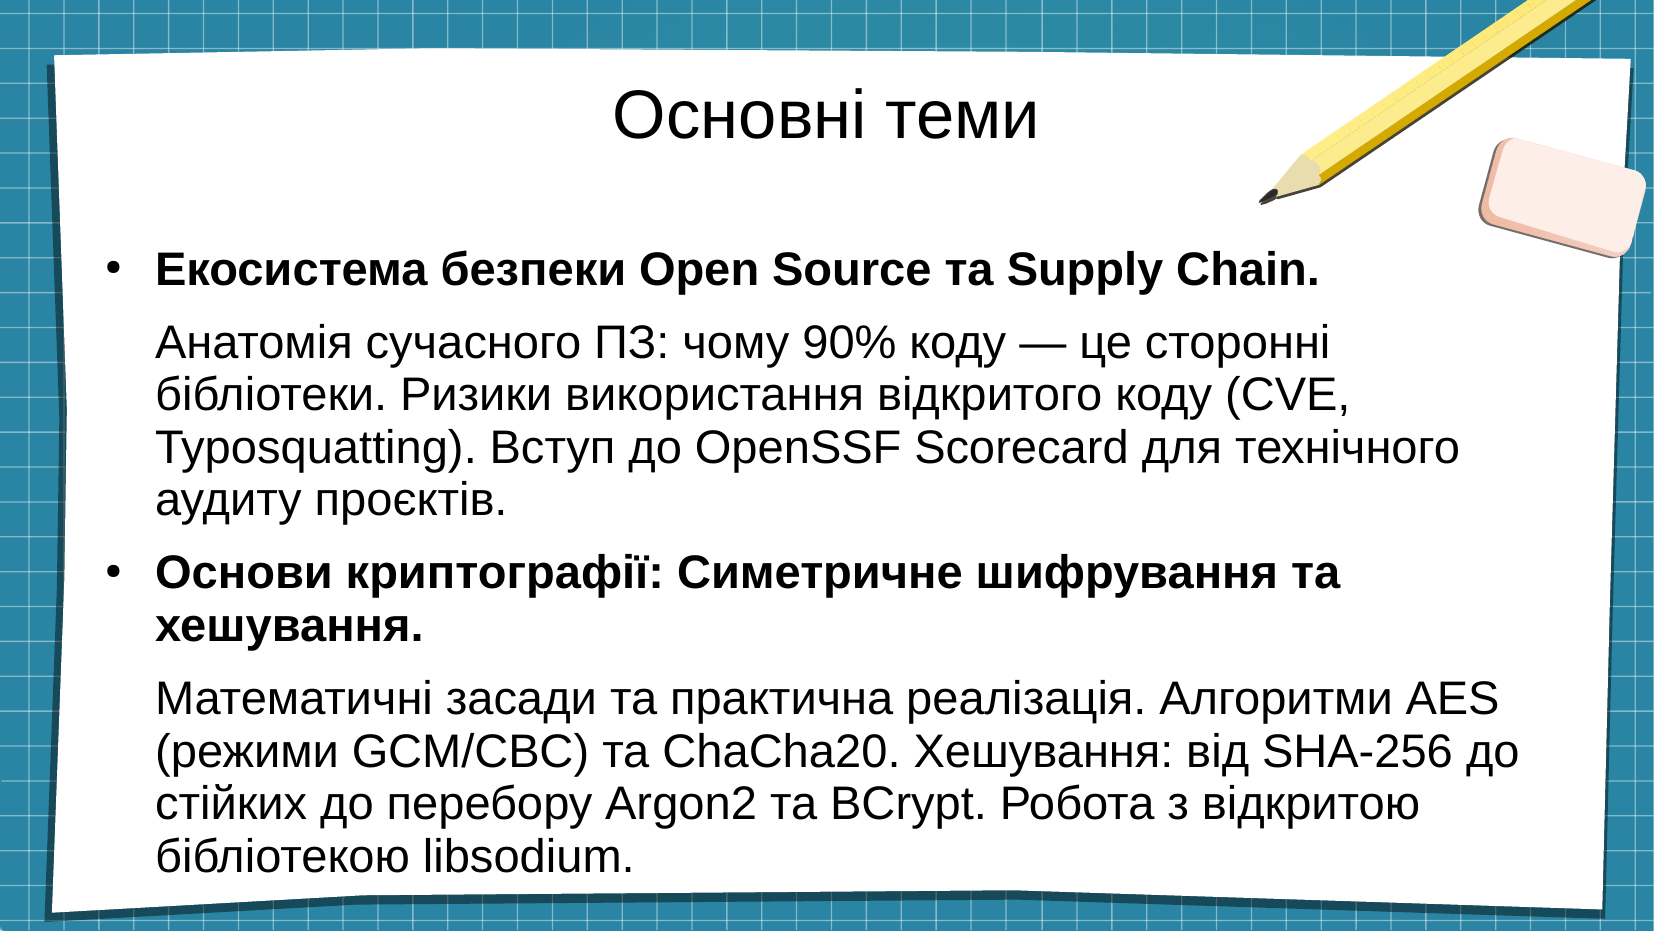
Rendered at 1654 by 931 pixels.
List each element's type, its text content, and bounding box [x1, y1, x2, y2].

list Екосистема безпеки Open Source та Supply Chain. Анатомія сучасного ПЗ: чому 90% коду — це сторонні бібліотеки. Ризики використання відкритого коду (CVE, Typosquatting). Вступ до OpenSSF Scorecard для технічного аудиту проєктів. Основи криптографії: Симетричне шифрування та хешування. Математичні засади та практична реалізація. Алгоритми AES (режими GCM/CBC) та ChaCha20. Хешування: від SHA-256 до стійких до перебору Argon2 та BCrypt. Робота з відкритою бібліотекою libsodium. [88, 169, 1577, 886]
title Основні теми [82, 37, 1571, 193]
